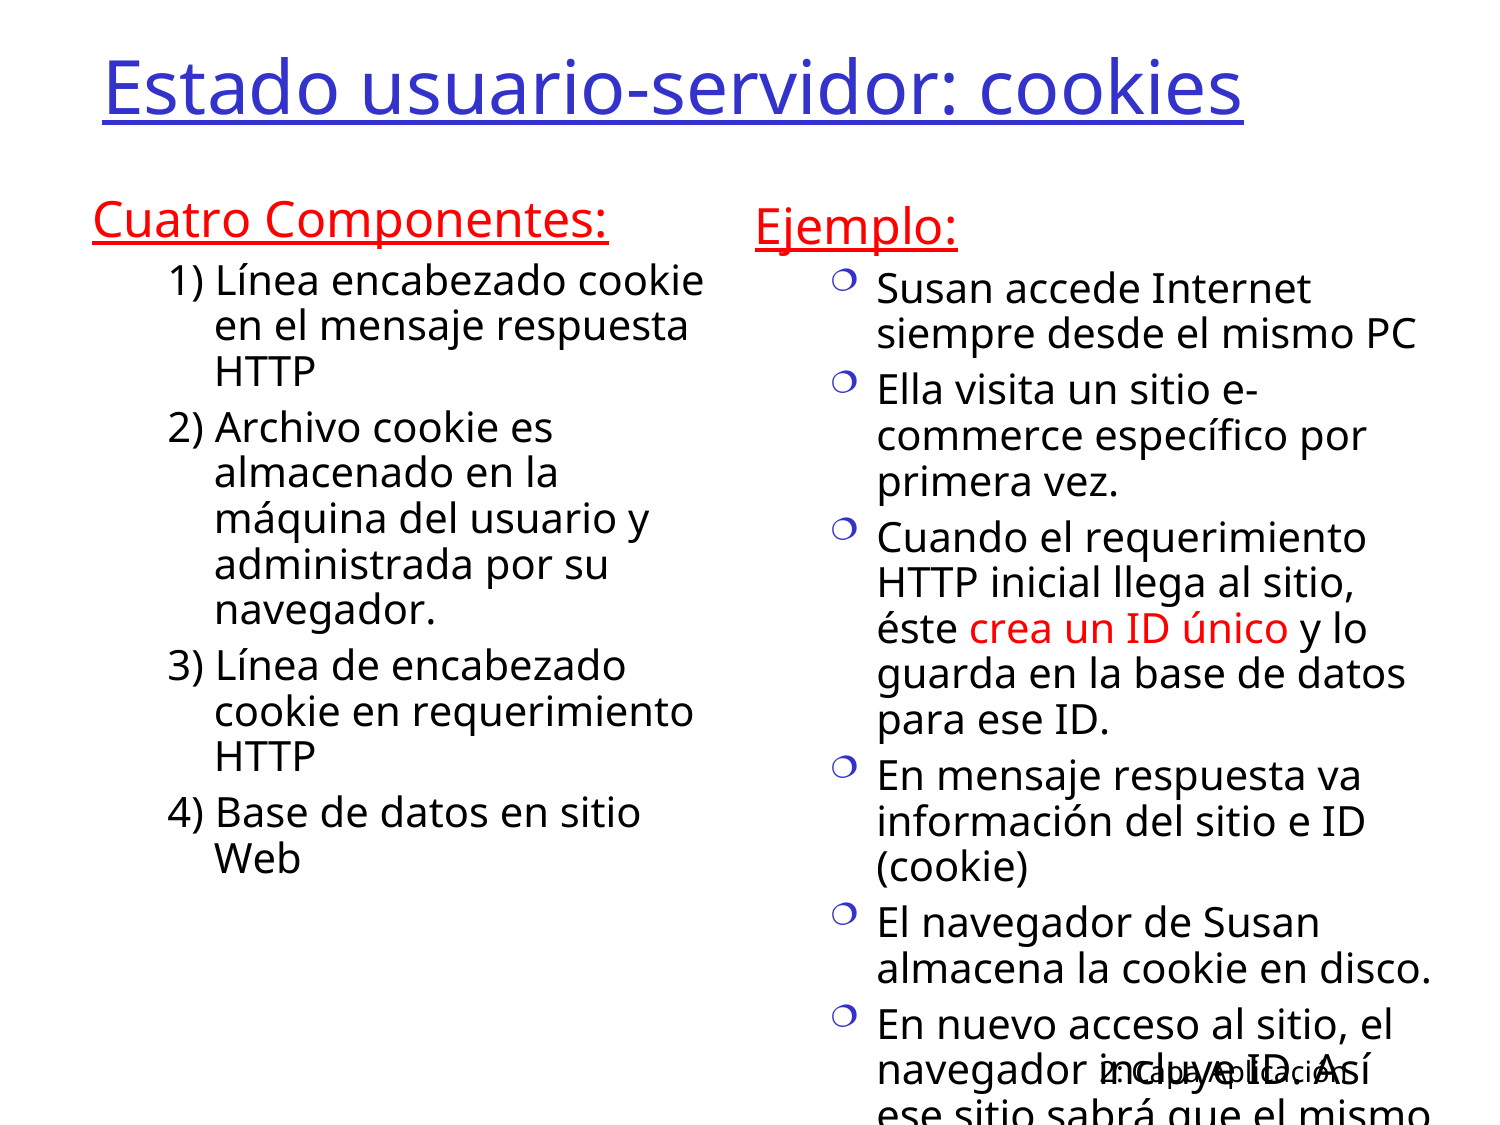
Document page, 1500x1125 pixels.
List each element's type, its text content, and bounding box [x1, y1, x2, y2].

list Cuatro Componentes: 1) Línea encabezado cookie en el mensaje respuesta HTTP 2) Archivo cookie es almacenado en la máquina del usuario y administrada por su navegador. 3) Línea de encabezado cookie en requerimiento HTTP 4) Base de datos en sitio Web [77, 186, 755, 1049]
title Estado usuario-servidor: cookies [87, 23, 1463, 150]
list Ejemplo: Susan accede Internet siempre desde el mismo PC Ella visita un sitio e-commerce específico por primera vez. Cuando el requerimiento HTTP inicial llega al sitio, éste crea un ID único y lo guarda en la base de datos para ese ID. En mensaje respuesta va información del sitio e ID (cookie) El navegador de Susan almacena la cookie en disco. En nuevo acceso al sitio, el navegador incluye ID. Así ese sitio sabrá que el mismo usuario reaparece. [739, 187, 1464, 1066]
